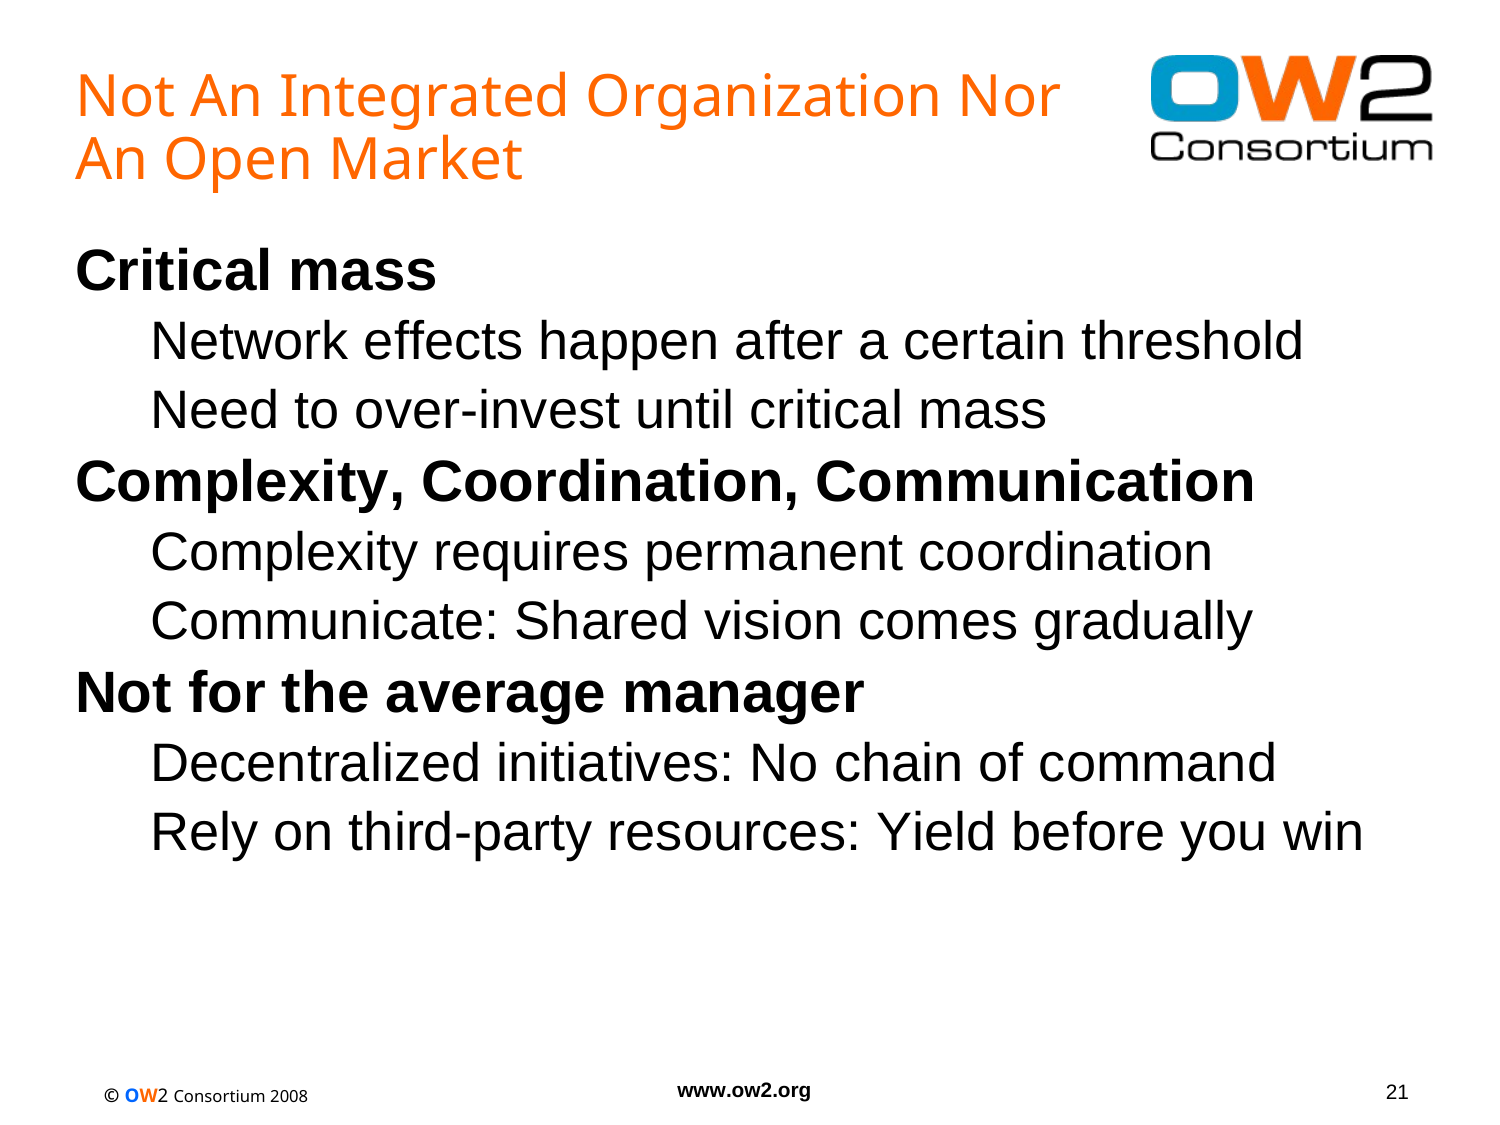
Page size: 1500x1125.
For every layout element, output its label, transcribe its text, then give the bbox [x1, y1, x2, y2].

title Not An Integrated Organization Nor An Open Market [74, 30, 1093, 229]
picture [1151, 55, 1171, 72]
picture [1171, 72, 1218, 105]
list Critical mass Network effects happen after a certain threshold Need to over-invest until critical mass Complexity, Coordination, Communication Complexity requires permanent coordination Communicate: Shared vision comes gradually Not for the average manager Decentralized initiatives: No chain of command Rely on third-party resources: Yield before you win [75, 262, 1424, 990]
picture [1151, 55, 1433, 161]
